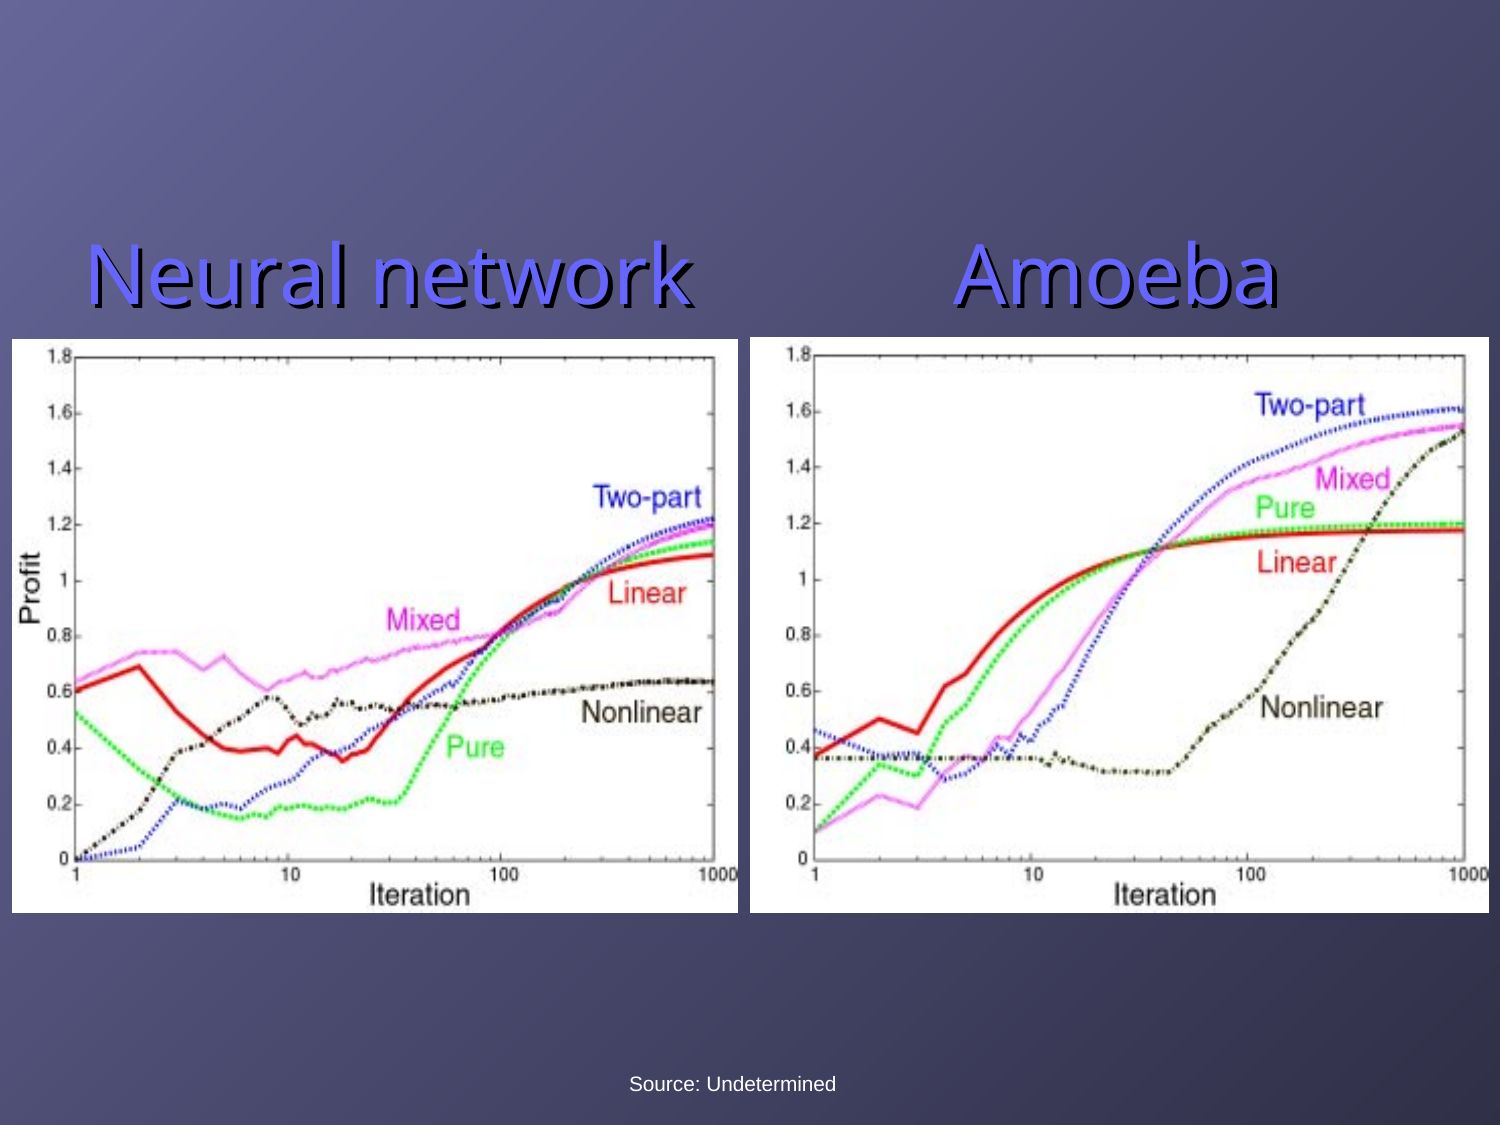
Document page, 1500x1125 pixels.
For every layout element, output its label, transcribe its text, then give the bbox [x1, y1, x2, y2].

text_box Amoeba [938, 213, 1295, 329]
picture [12, 339, 738, 913]
text_box Neural network [68, 213, 708, 329]
text_box Source: Undetermined [614, 1062, 852, 1103]
picture [750, 337, 1489, 913]
